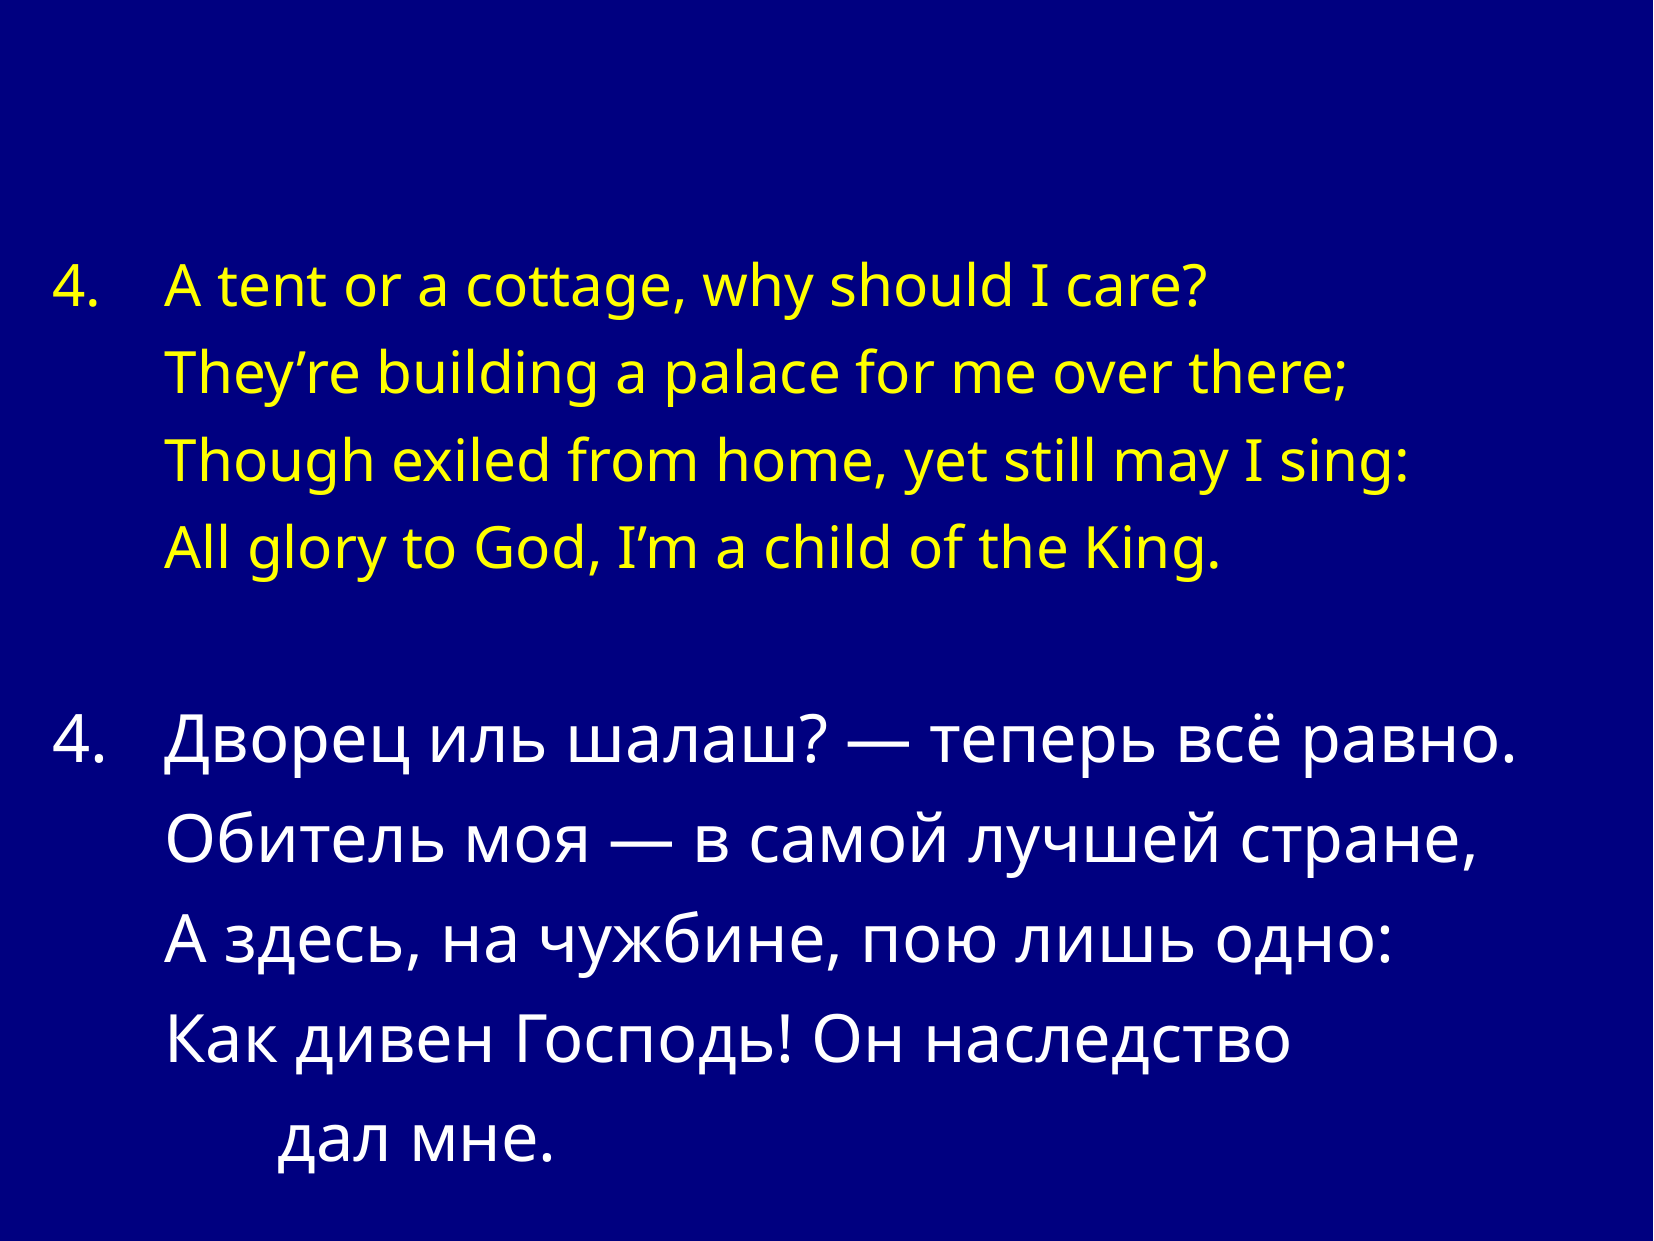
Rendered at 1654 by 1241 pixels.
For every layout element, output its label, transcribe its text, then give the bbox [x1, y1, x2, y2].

text_box 4. Дворец иль шалаш? — теперь всё равно. Обитель моя — в самой лучшей стране, А здесь, на чужбине, пою лишь одно: Как дивен Господь! Он наследство дал мне. [37, 675, 1653, 1163]
text_box 4. A tent or a cottage, why should I care? They’re building a palace for me over there; Though exiled from home, yet still may I sing: All glory to God, I’m a child of the King. [37, 150, 1653, 638]
